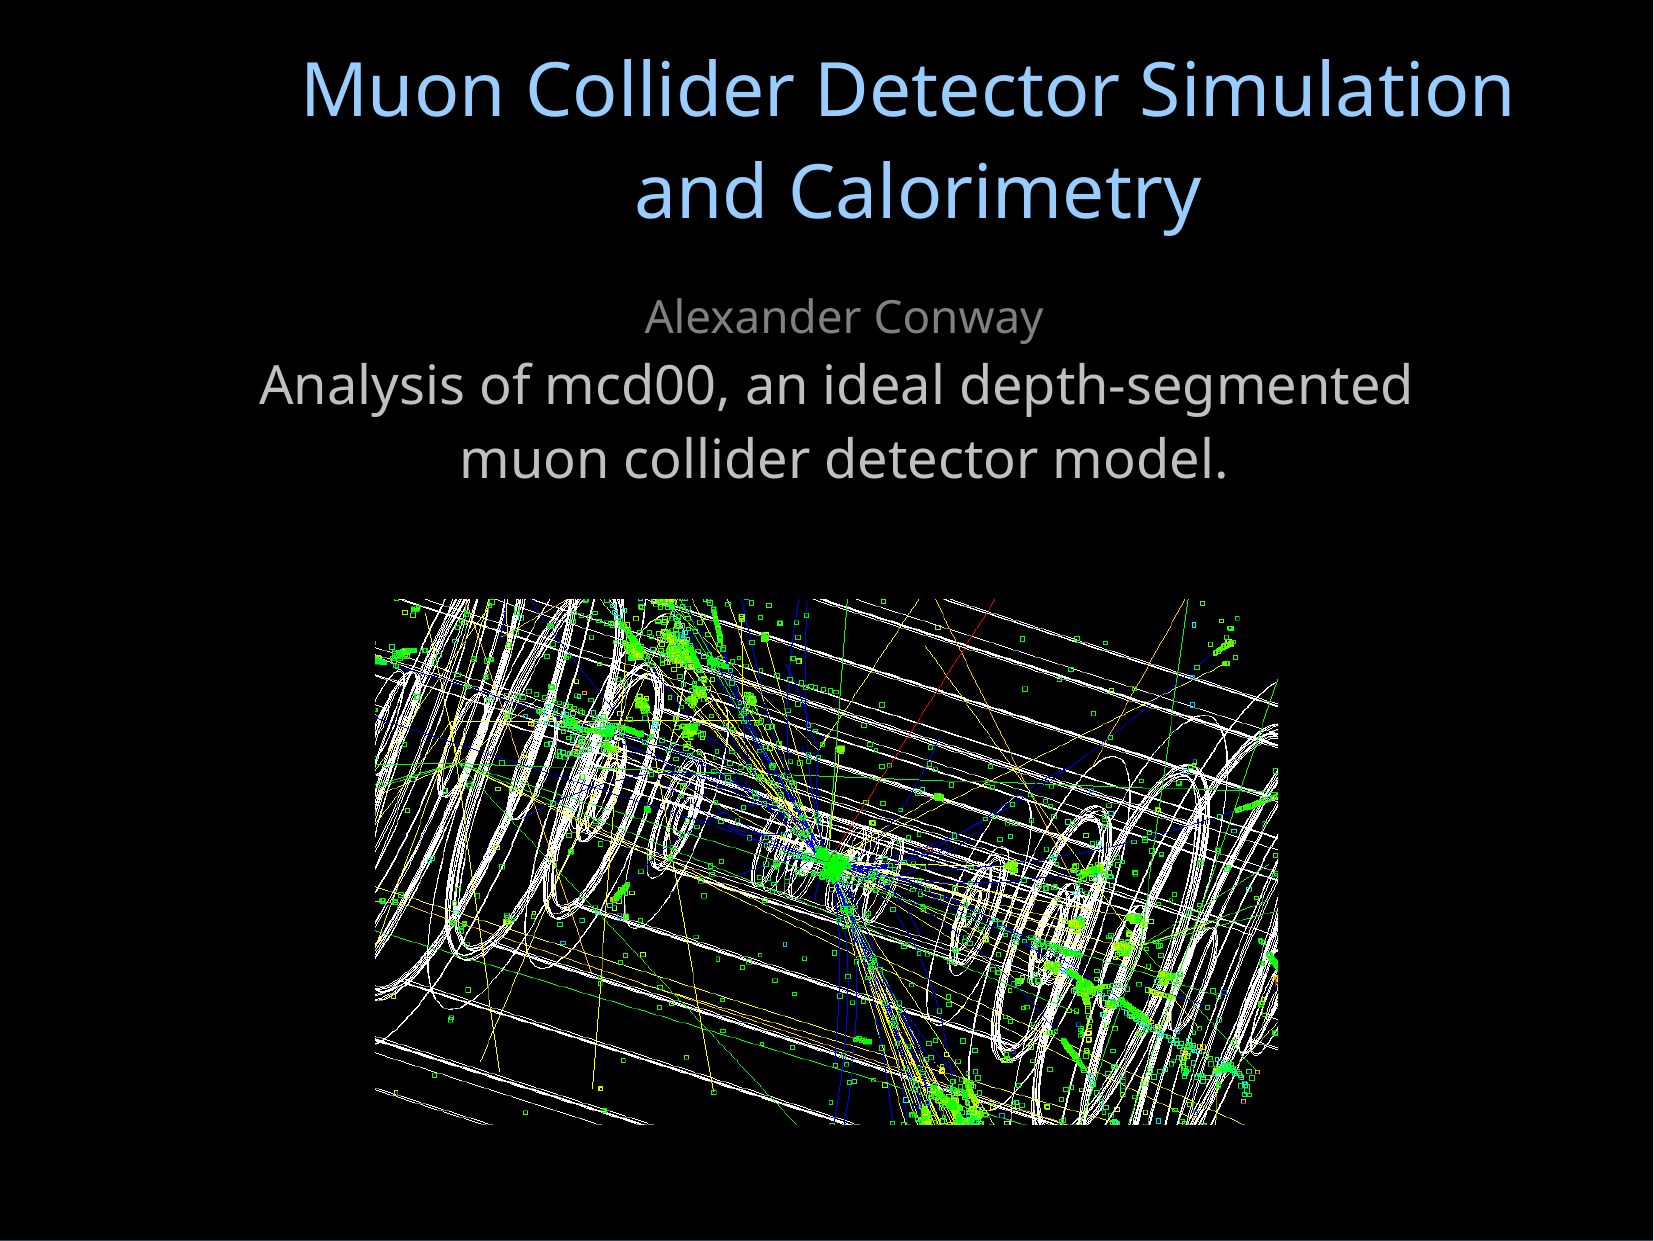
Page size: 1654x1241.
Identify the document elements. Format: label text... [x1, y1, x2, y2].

text_box Alexander Conway Analysis of mcd00, an ideal depth-segmented muon collider detector model. [159, 284, 1494, 1241]
text_box Muon Collider Detector Simulation and Calorimetry [299, 29, 1239, 248]
picture [375, 599, 1279, 1126]
